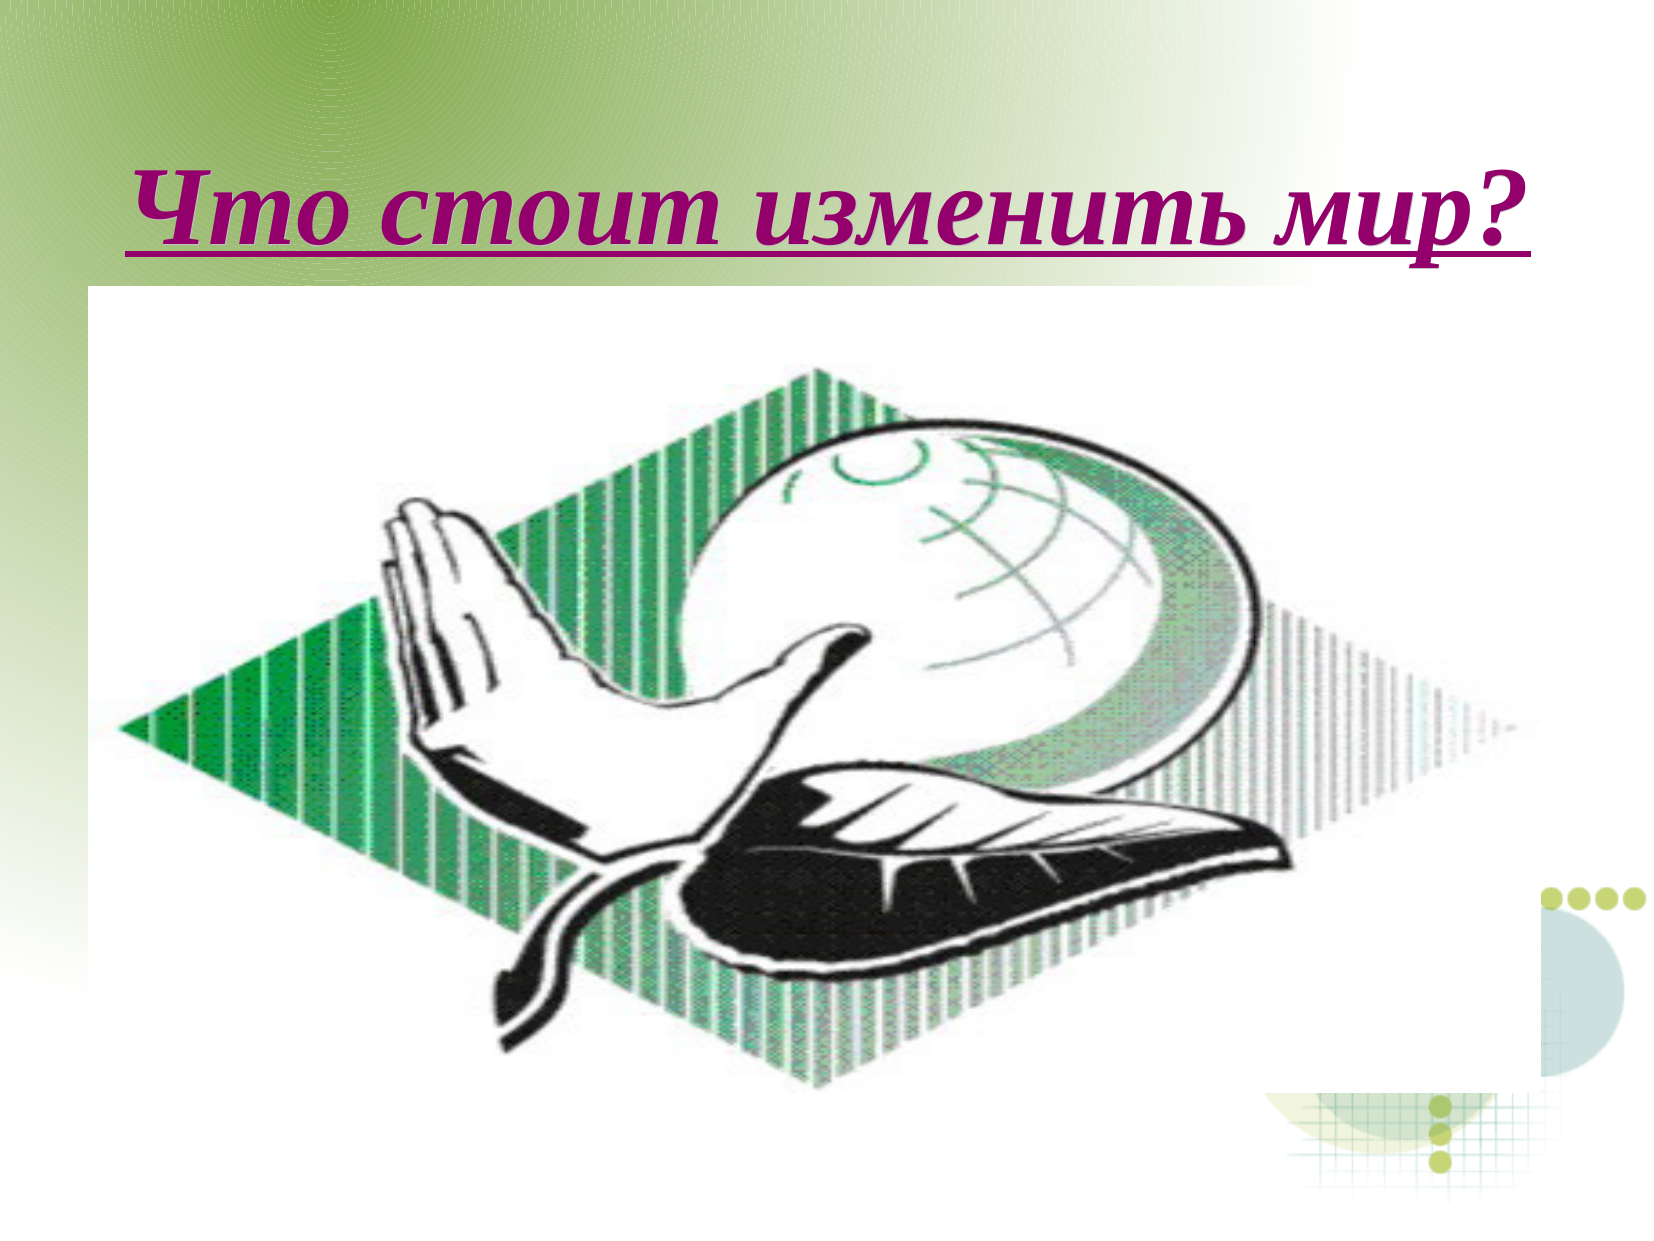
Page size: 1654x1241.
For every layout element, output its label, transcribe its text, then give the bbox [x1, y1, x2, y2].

picture [88, 286, 1654, 1211]
title Что стоит изменить мир? [121, 110, 1534, 286]
